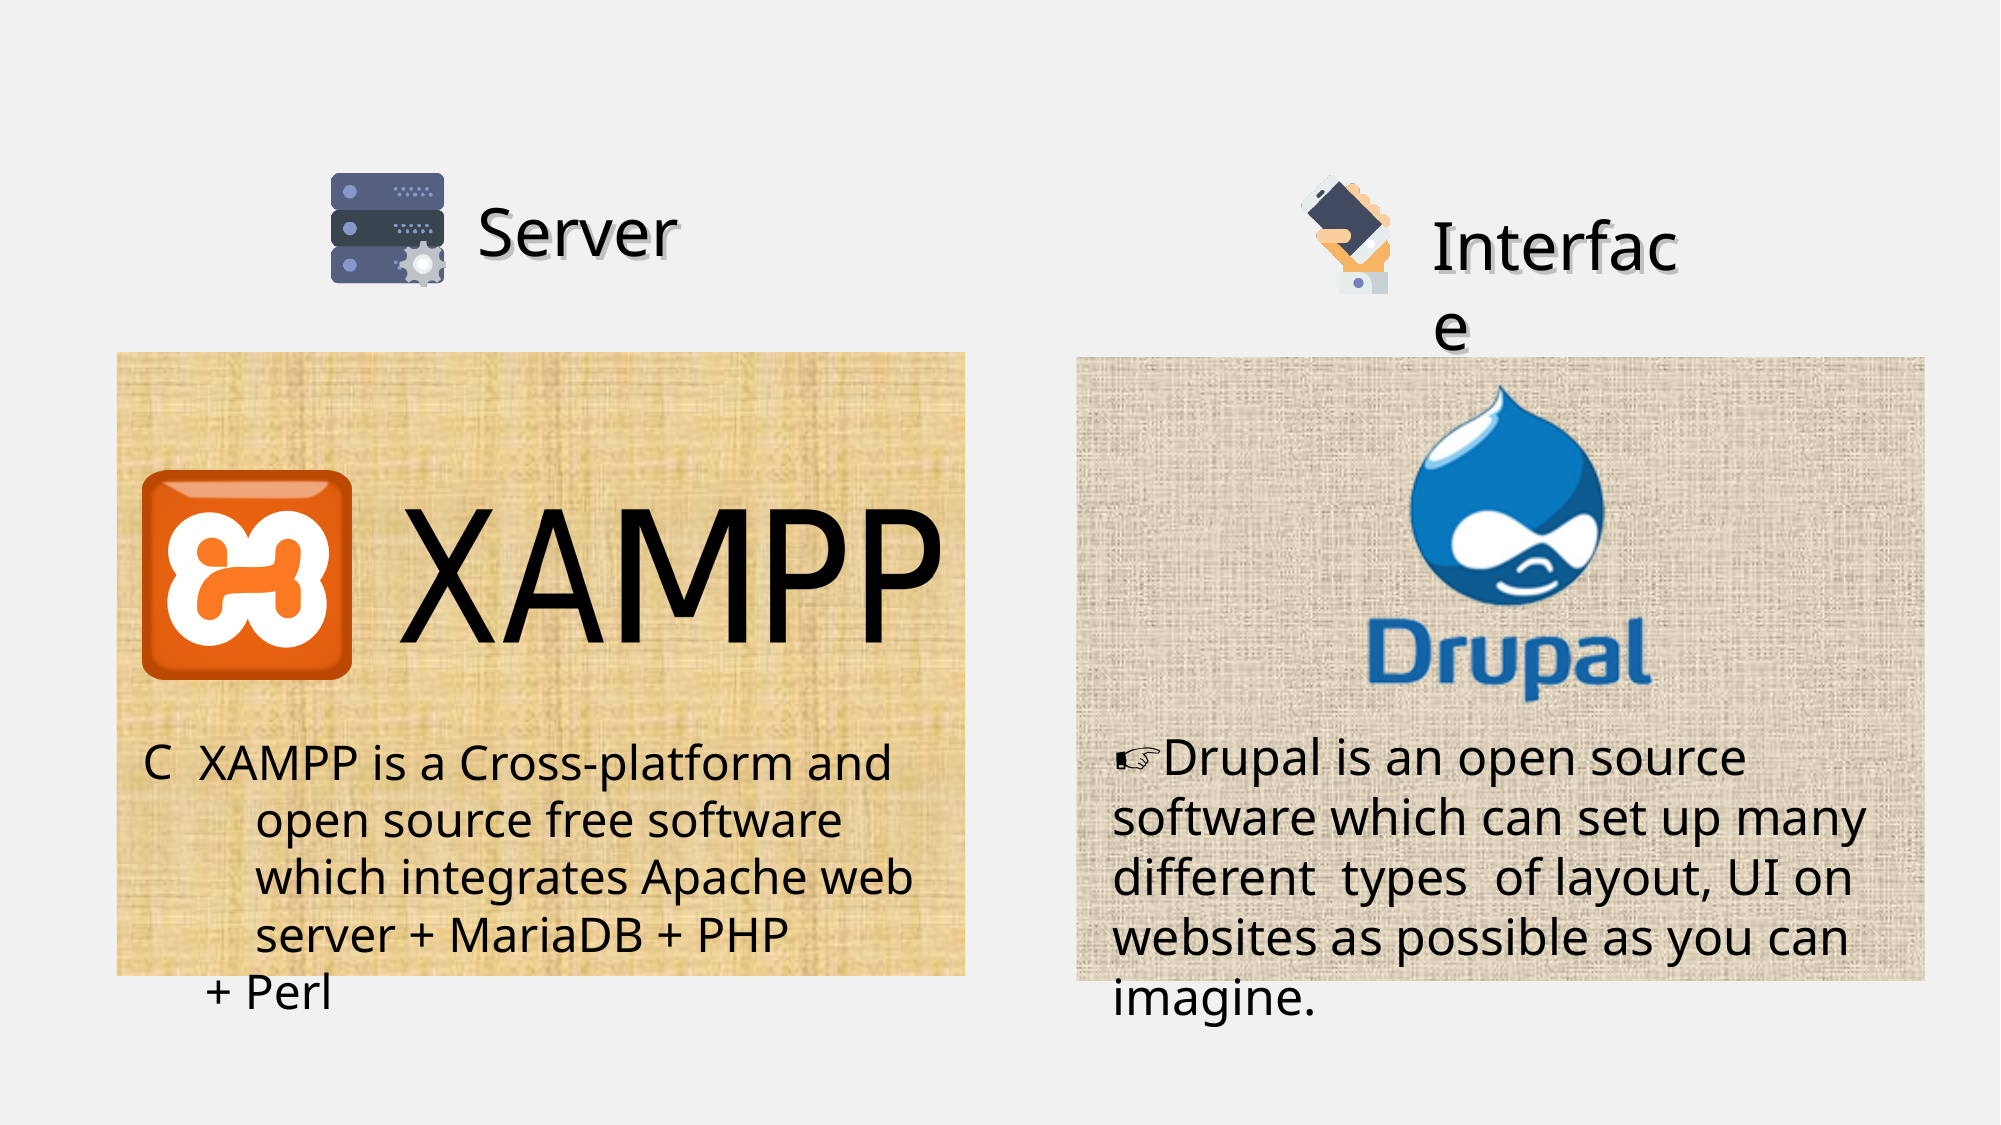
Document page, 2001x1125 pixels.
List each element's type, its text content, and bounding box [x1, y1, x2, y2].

picture [331, 173, 446, 287]
text_box Drupal is an open source software which can set up many different types of layout, UI on websites as possible as you can imagine. [1097, 717, 1925, 976]
picture [142, 471, 940, 680]
picture [1342, 368, 1681, 717]
text_box Server [462, 182, 709, 278]
text_box [1077, 358, 1925, 981]
text_box Interface [1417, 196, 1715, 293]
text_box XAMPP is a Cross-platform and open source free software which integrates Apache web server + MariaDB + PHP + Perl [127, 724, 976, 1030]
text_box [117, 352, 965, 975]
picture [1286, 175, 1405, 295]
